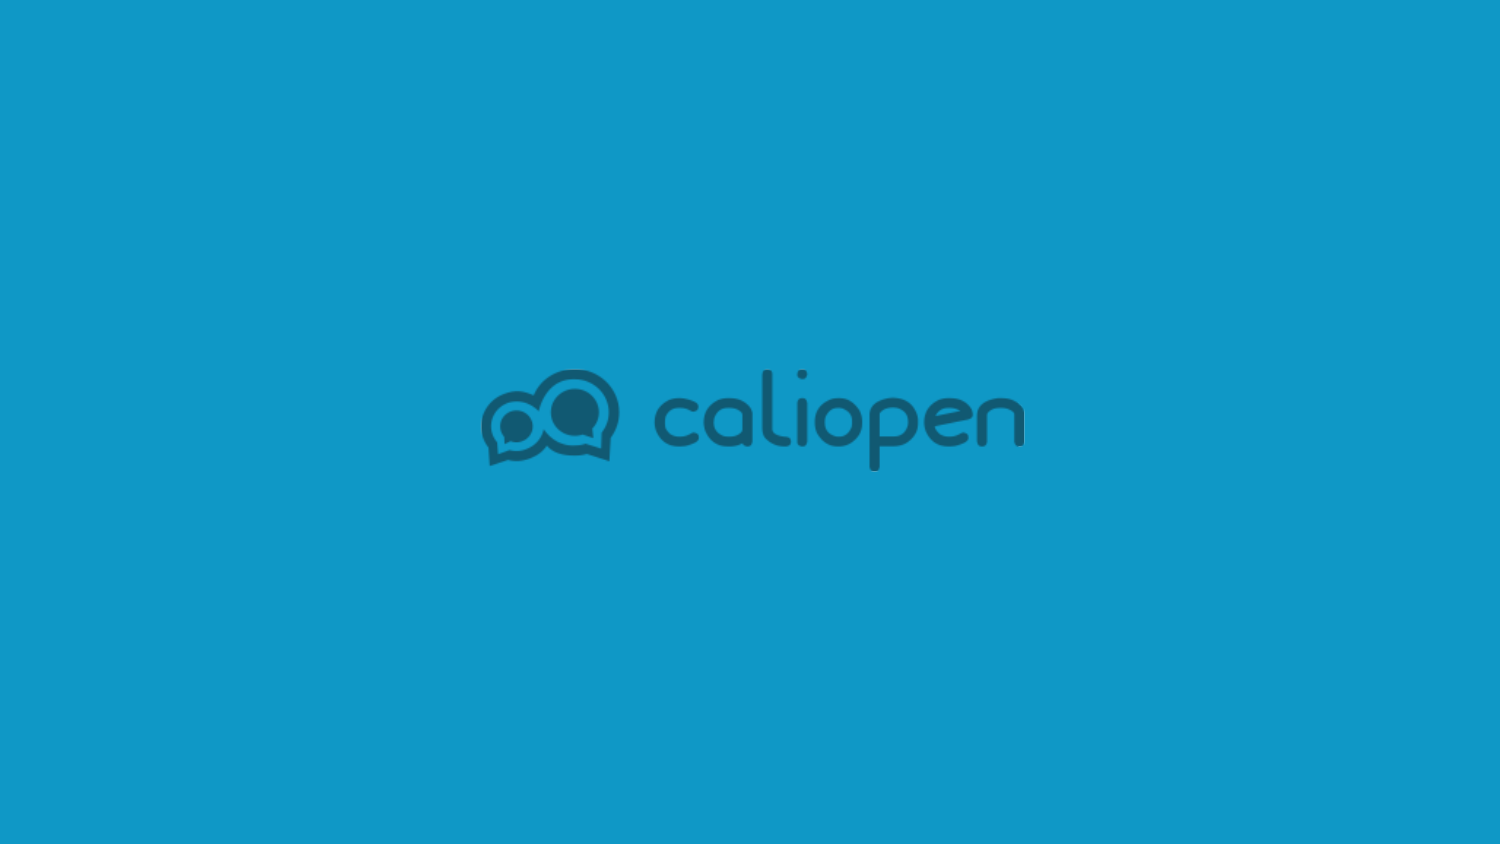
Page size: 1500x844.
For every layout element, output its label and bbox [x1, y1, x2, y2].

picture [655, 398, 698, 446]
picture [481, 369, 619, 465]
picture [924, 398, 973, 446]
picture [815, 398, 862, 446]
picture [870, 398, 918, 471]
picture [797, 399, 807, 446]
picture [977, 398, 1024, 446]
picture [762, 369, 790, 446]
picture [797, 369, 807, 379]
picture [704, 398, 752, 446]
